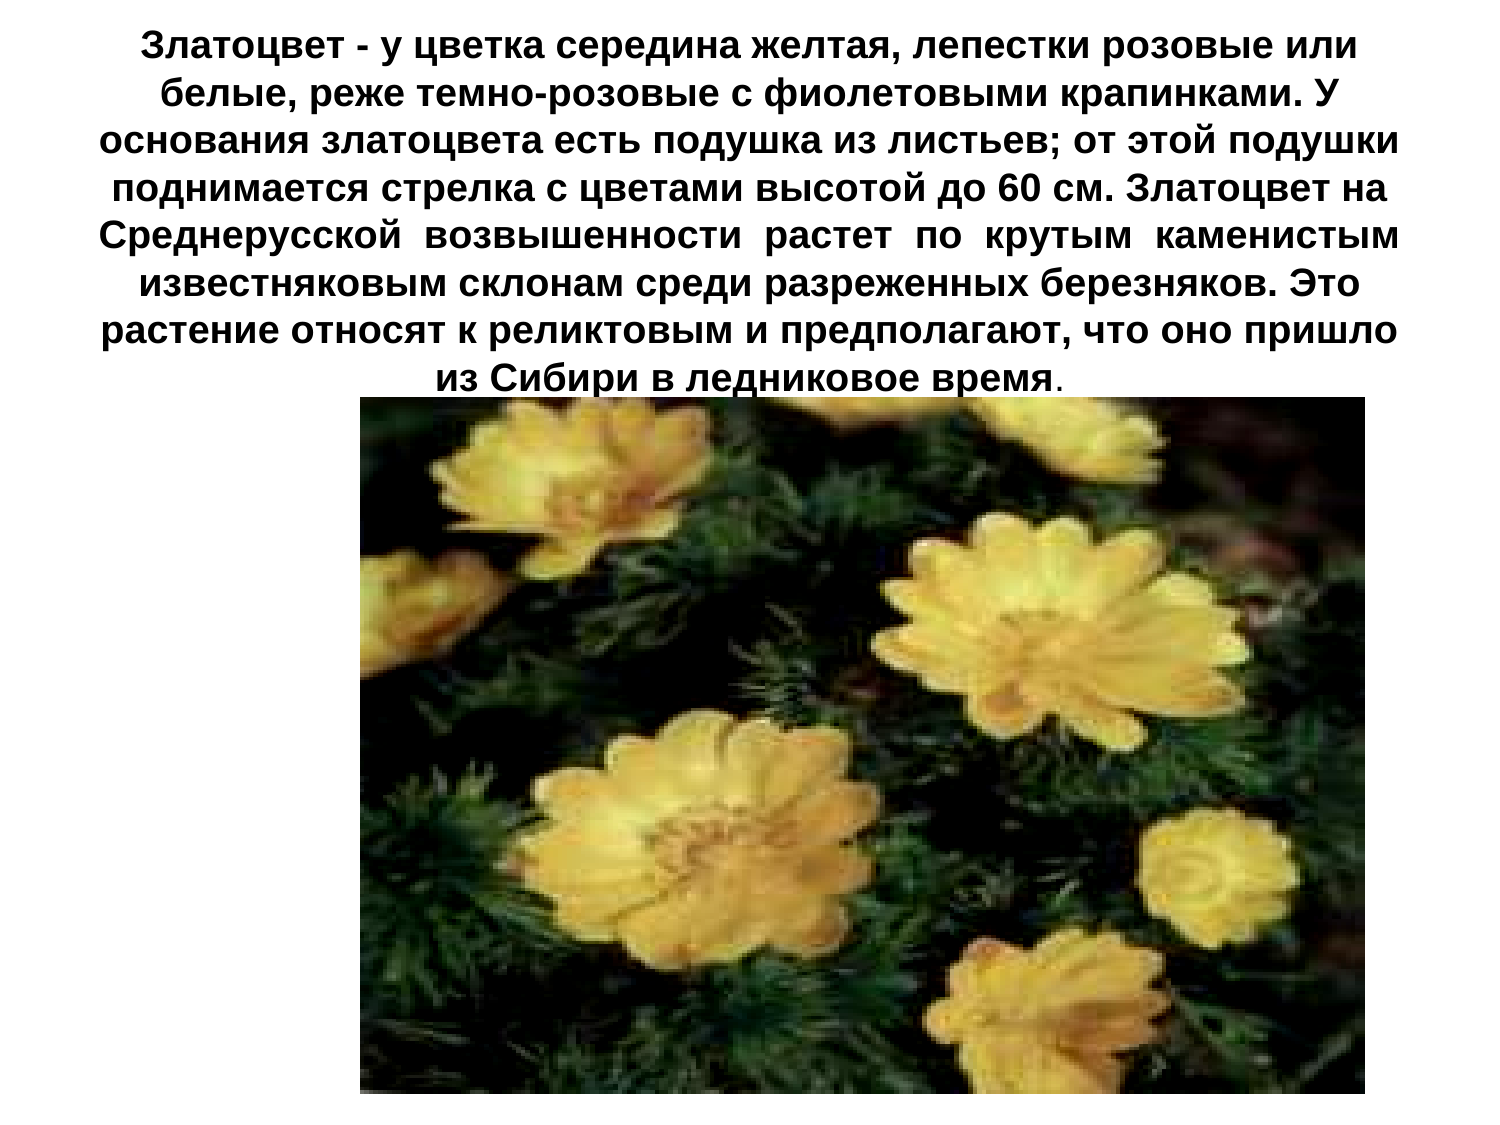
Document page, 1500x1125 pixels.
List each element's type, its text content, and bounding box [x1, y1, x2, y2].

picture [360, 397, 1365, 1094]
title Златоцвет - у цветка середина желтая, лепестки розовые или белые, реже темно-розовые с фиолетовыми крапинками. У основания златоцвета есть подушка из листьев; от этой подушки поднимается стрелка с цветами высотой до 60 см. Златоцвет на Среднерусской возвышенности растет по крутым каменистым известняковым склонам среди разреженных березняков. Это растение относят к реликтовым и предполагают, что оно пришло из Сибири в ледниковое время. [75, 11, 1426, 455]
